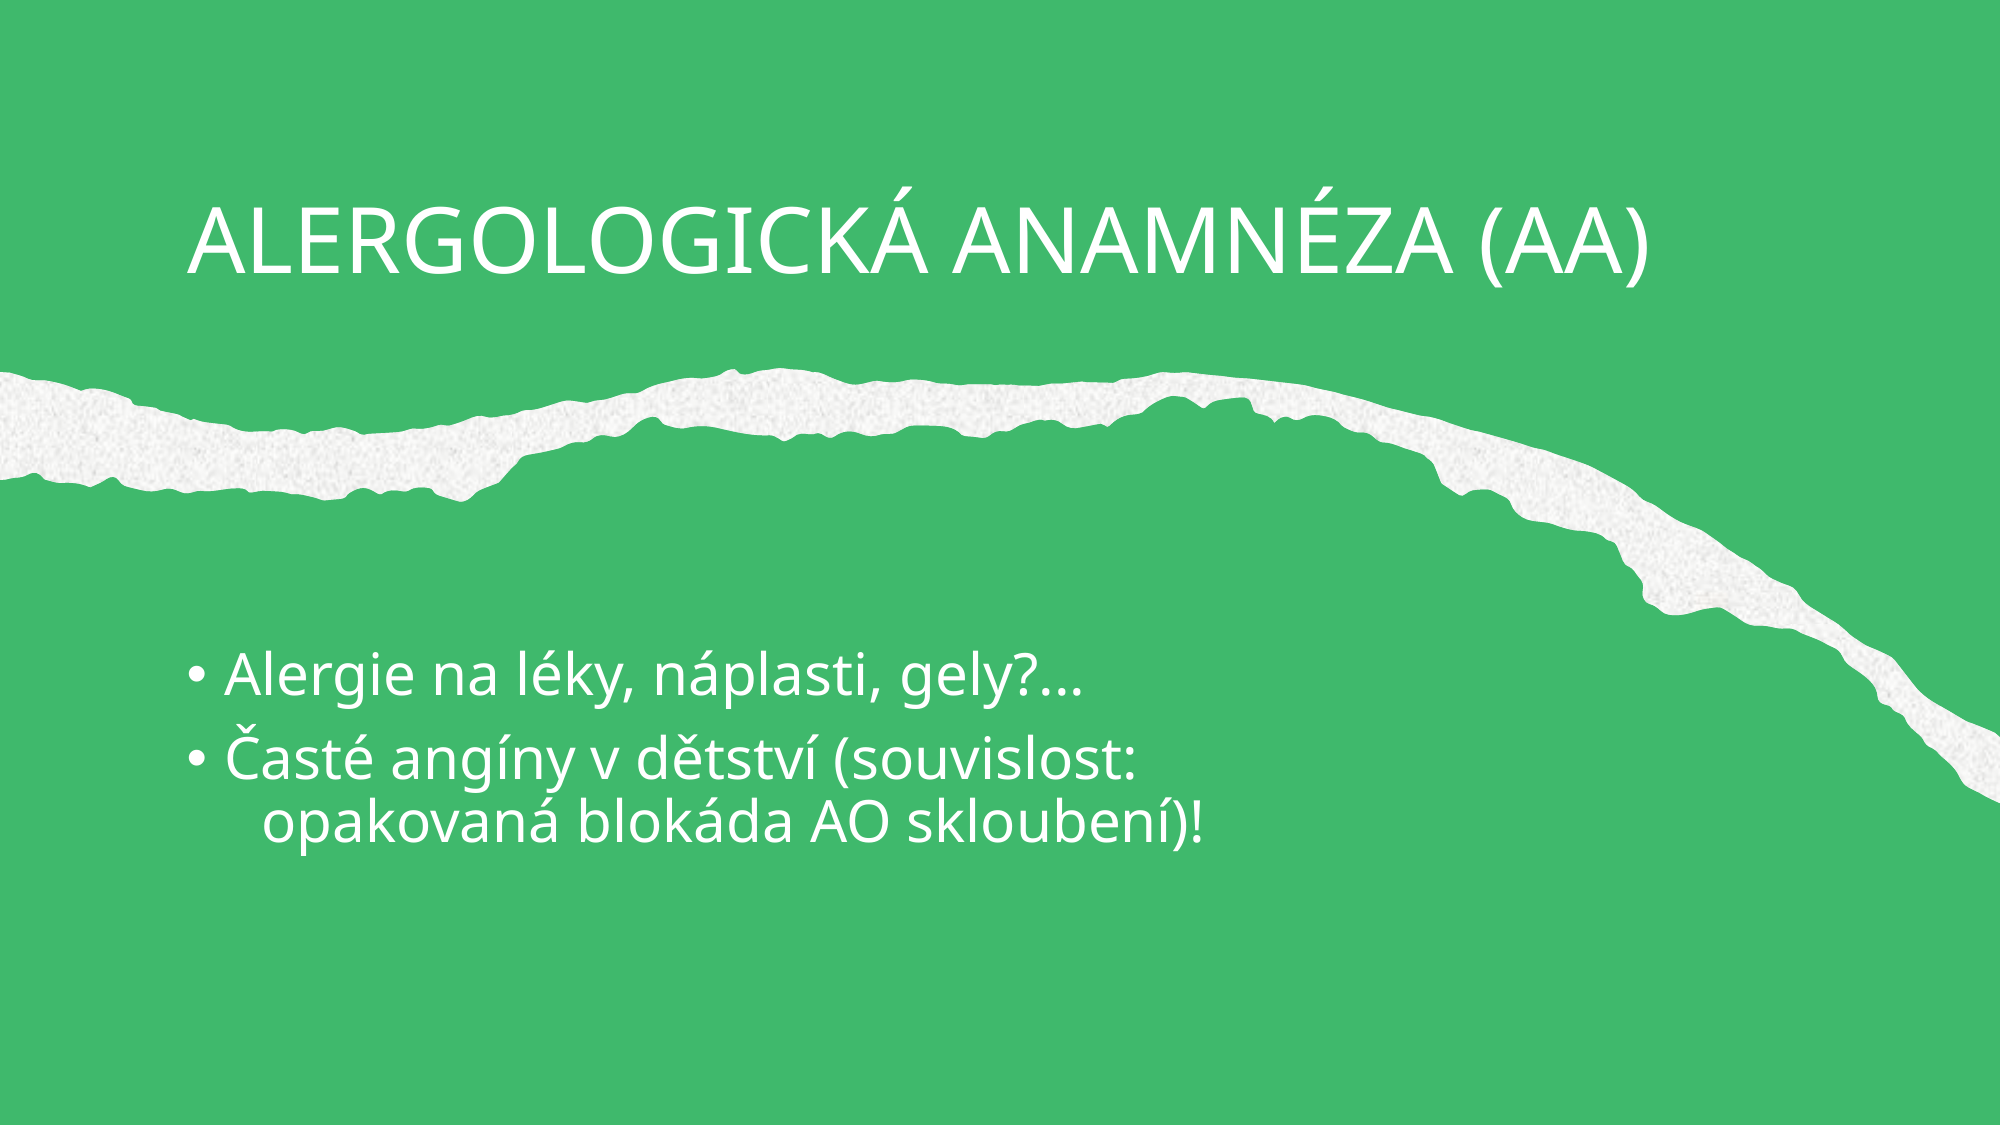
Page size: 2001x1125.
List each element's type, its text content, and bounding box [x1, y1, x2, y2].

title ALERGOLOGICKÁ ANAMNÉZA (AA) [172, 155, 1806, 333]
text_box [0, 0, 2000, 1125]
list Alergie na léky, náplasti, gely?... Časté angíny v dětství (souvislost: opakovaná blokáda AO skloubení)! [171, 638, 1456, 1031]
